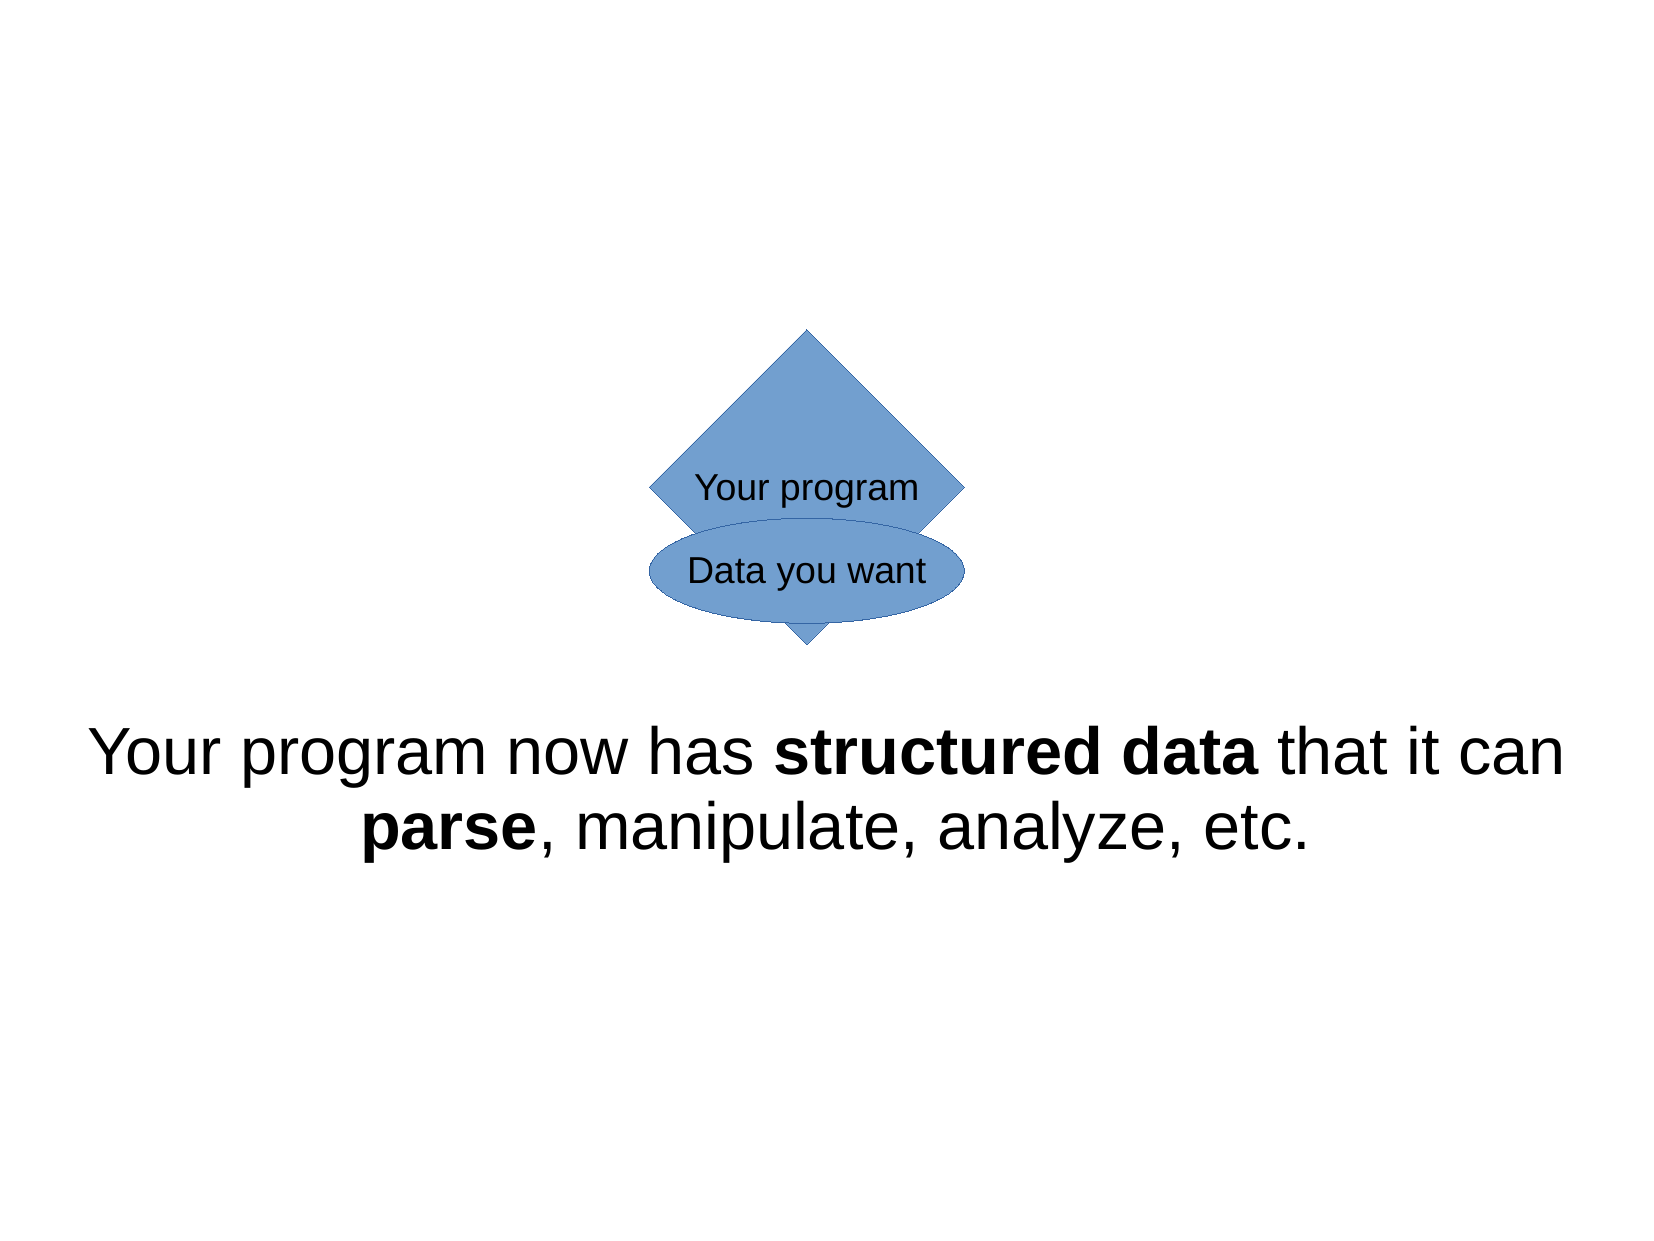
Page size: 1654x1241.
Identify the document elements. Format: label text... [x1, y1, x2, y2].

text_box Your program now has structured data that it can parse, manipulate, analyze, etc. [82, 714, 1571, 865]
text_box Your program [785, 623, 829, 645]
text_box Data you want [649, 518, 965, 624]
text_box Your program [649, 329, 965, 533]
